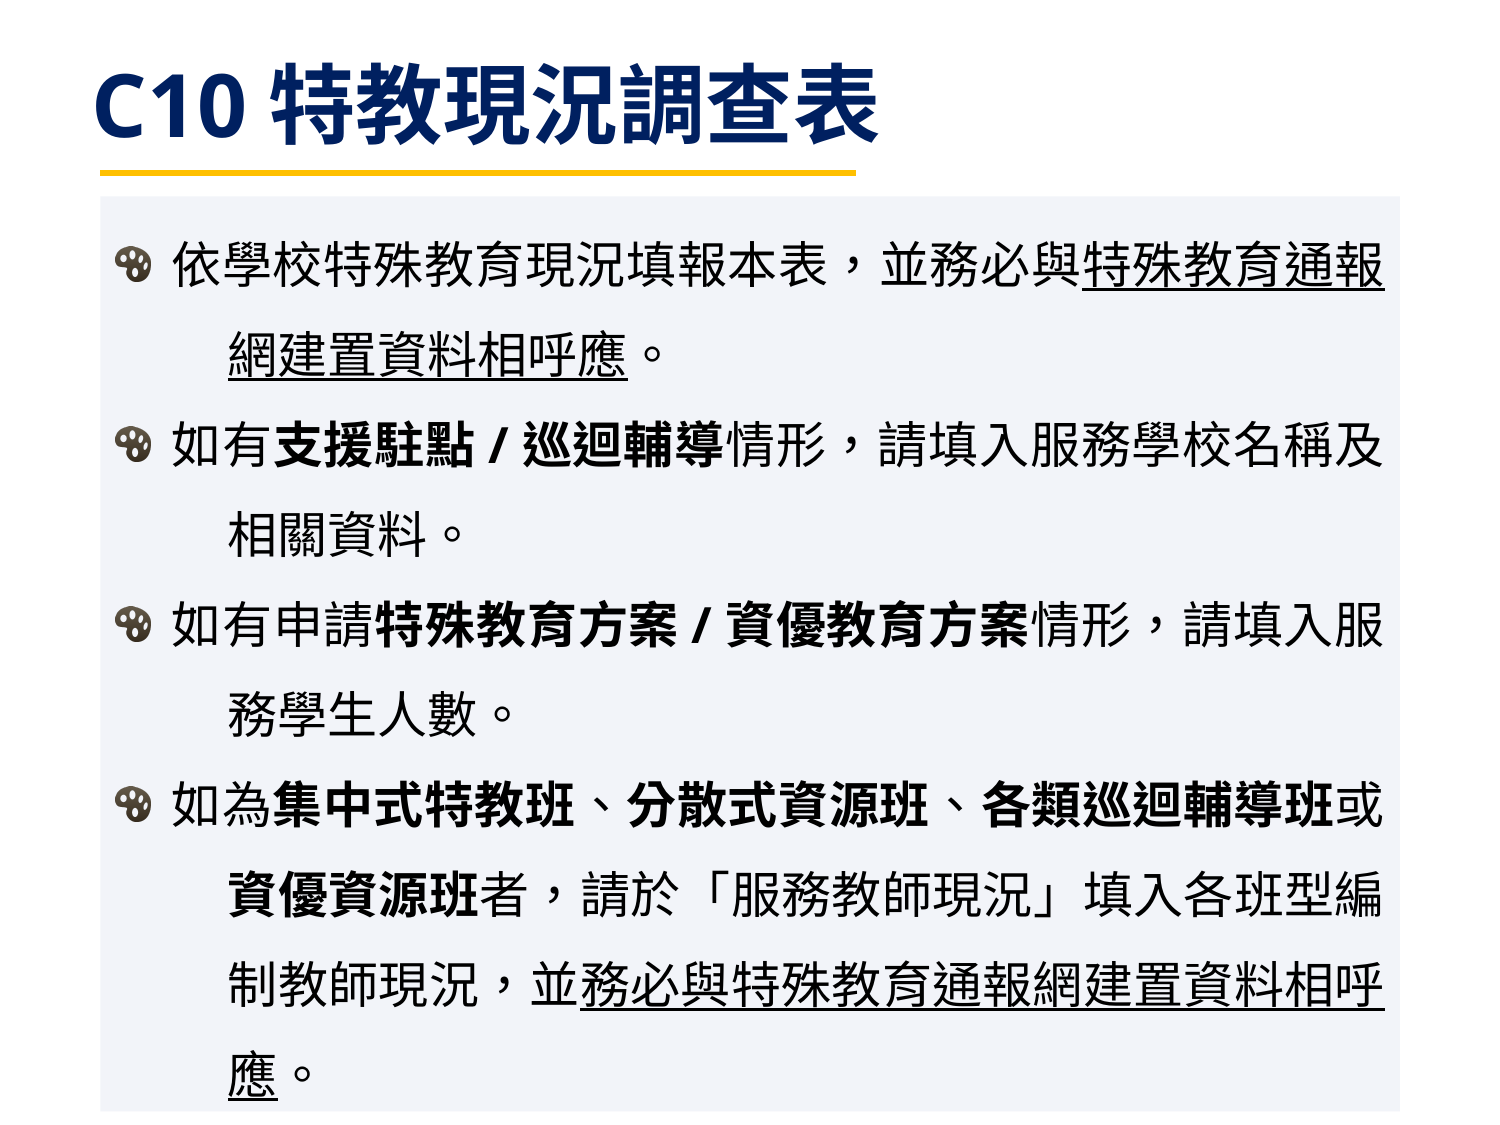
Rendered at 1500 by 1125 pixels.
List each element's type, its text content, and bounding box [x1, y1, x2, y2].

text_box C10特教現況調查表 [76, 42, 890, 164]
text_box 依學校特殊教育現況填報本表，並務必與特殊教育通報網建置資料相呼應。 如有支援駐點/巡迴輔導情形，請填入服務學校名稱及相關資料。 如有申請特殊教育方案/資優教育方案情形，請填入服務學生人數。 如為集中式特教班、分散式資源班、各類巡迴輔導班或資優資源班者，請於「服務教師現況」填入各班型編制教師現況，並務必與特殊教育通報網建置資料相呼應。 [100, 196, 1400, 1030]
